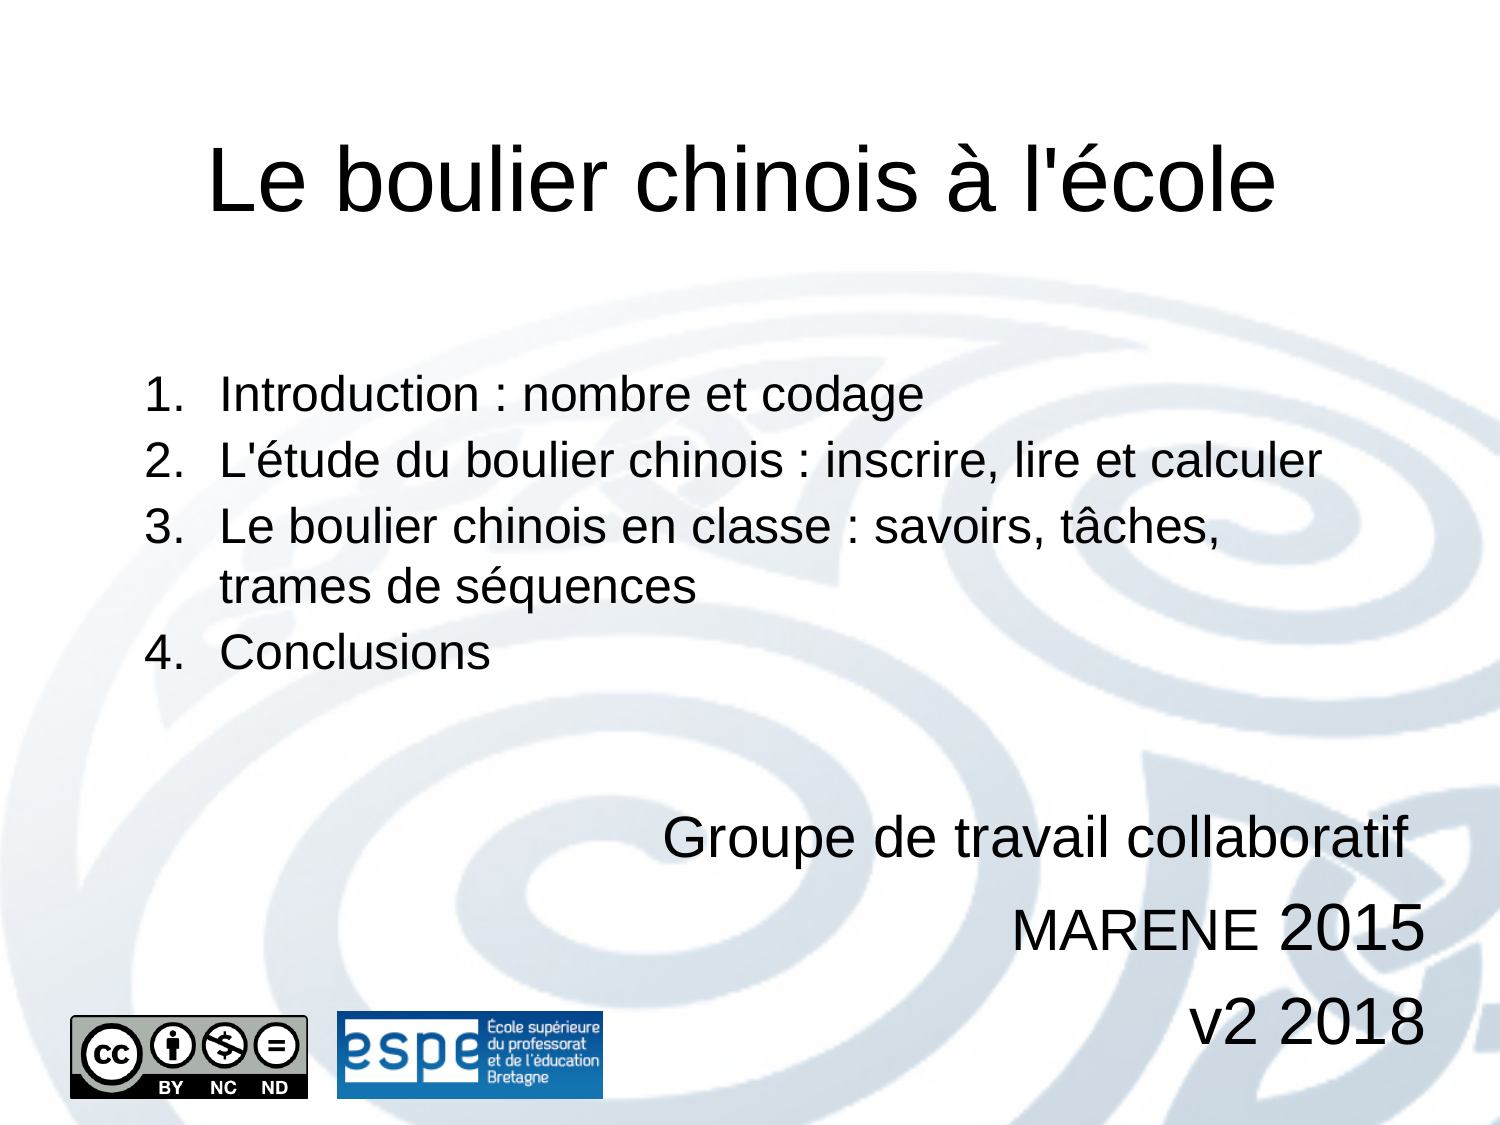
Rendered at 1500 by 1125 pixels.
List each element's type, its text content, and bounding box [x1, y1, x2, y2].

text_box Introduction : nombre et codage L'étude du boulier chinois : inscrire, lire et calculer Le boulier chinois en classe : savoirs, tâches, trames de séquences Conclusions [129, 354, 1366, 820]
picture [0, 271, 1500, 1125]
title Le boulier chinois à l'école [112, 106, 1375, 244]
subtitle Groupe de travail collaboratif MARENE 2015 v2 2018 [140, 791, 1441, 967]
